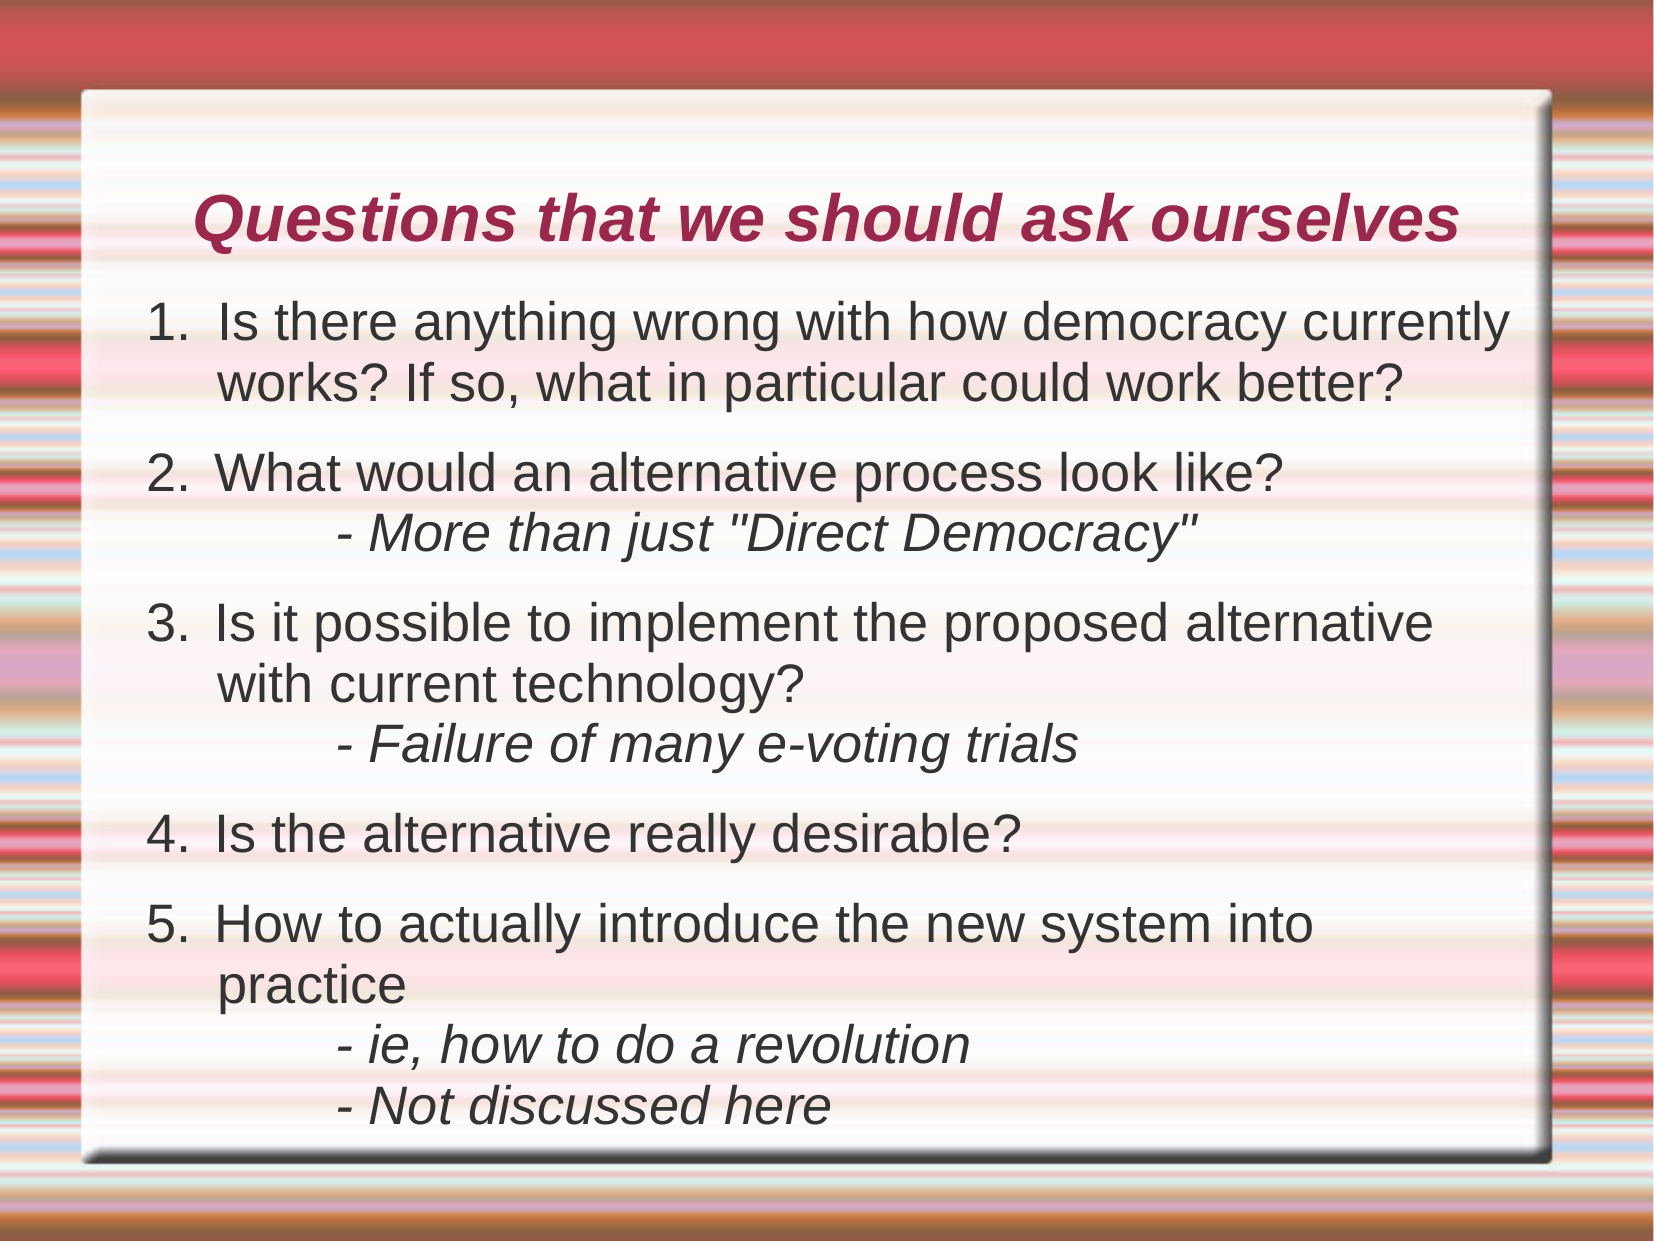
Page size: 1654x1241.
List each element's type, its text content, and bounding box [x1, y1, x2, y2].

title Questions that we should ask ourselves [121, 114, 1534, 322]
list 1. Is there anything wrong with how democracy currently works? If so, what in particular could work better? 2. What would an alternative process look like? - More than just "Direct Democracy" 3. Is it possible to implement the proposed alternative with current technology? - Failure of many e-voting trials 4. Is the alternative really desirable? 5. How to actually introduce the new system into practice - ie, how to do a revolution - Not discussed here [134, 291, 1516, 1135]
picture [0, 0, 1654, 1241]
